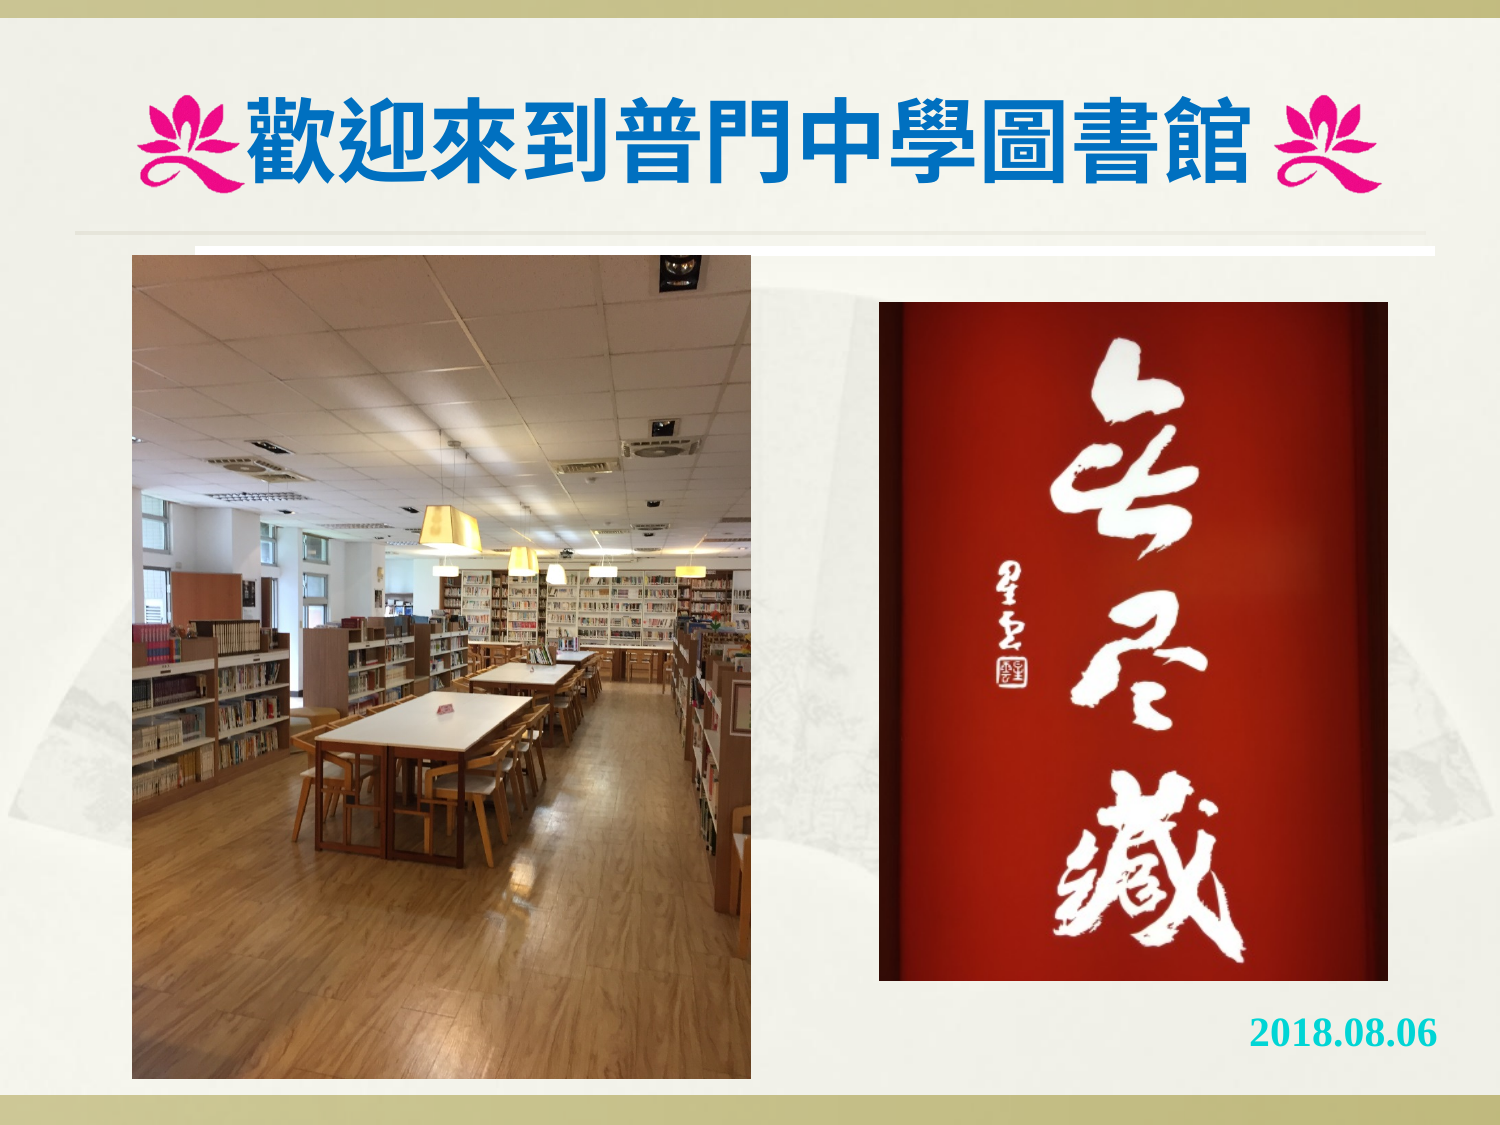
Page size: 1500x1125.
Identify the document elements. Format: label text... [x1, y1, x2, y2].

text_box 2018.08.06 [1234, 996, 1465, 1063]
picture [0, 18, 1500, 1095]
title 歡迎來到普門中學圖書館 [75, 45, 1426, 233]
